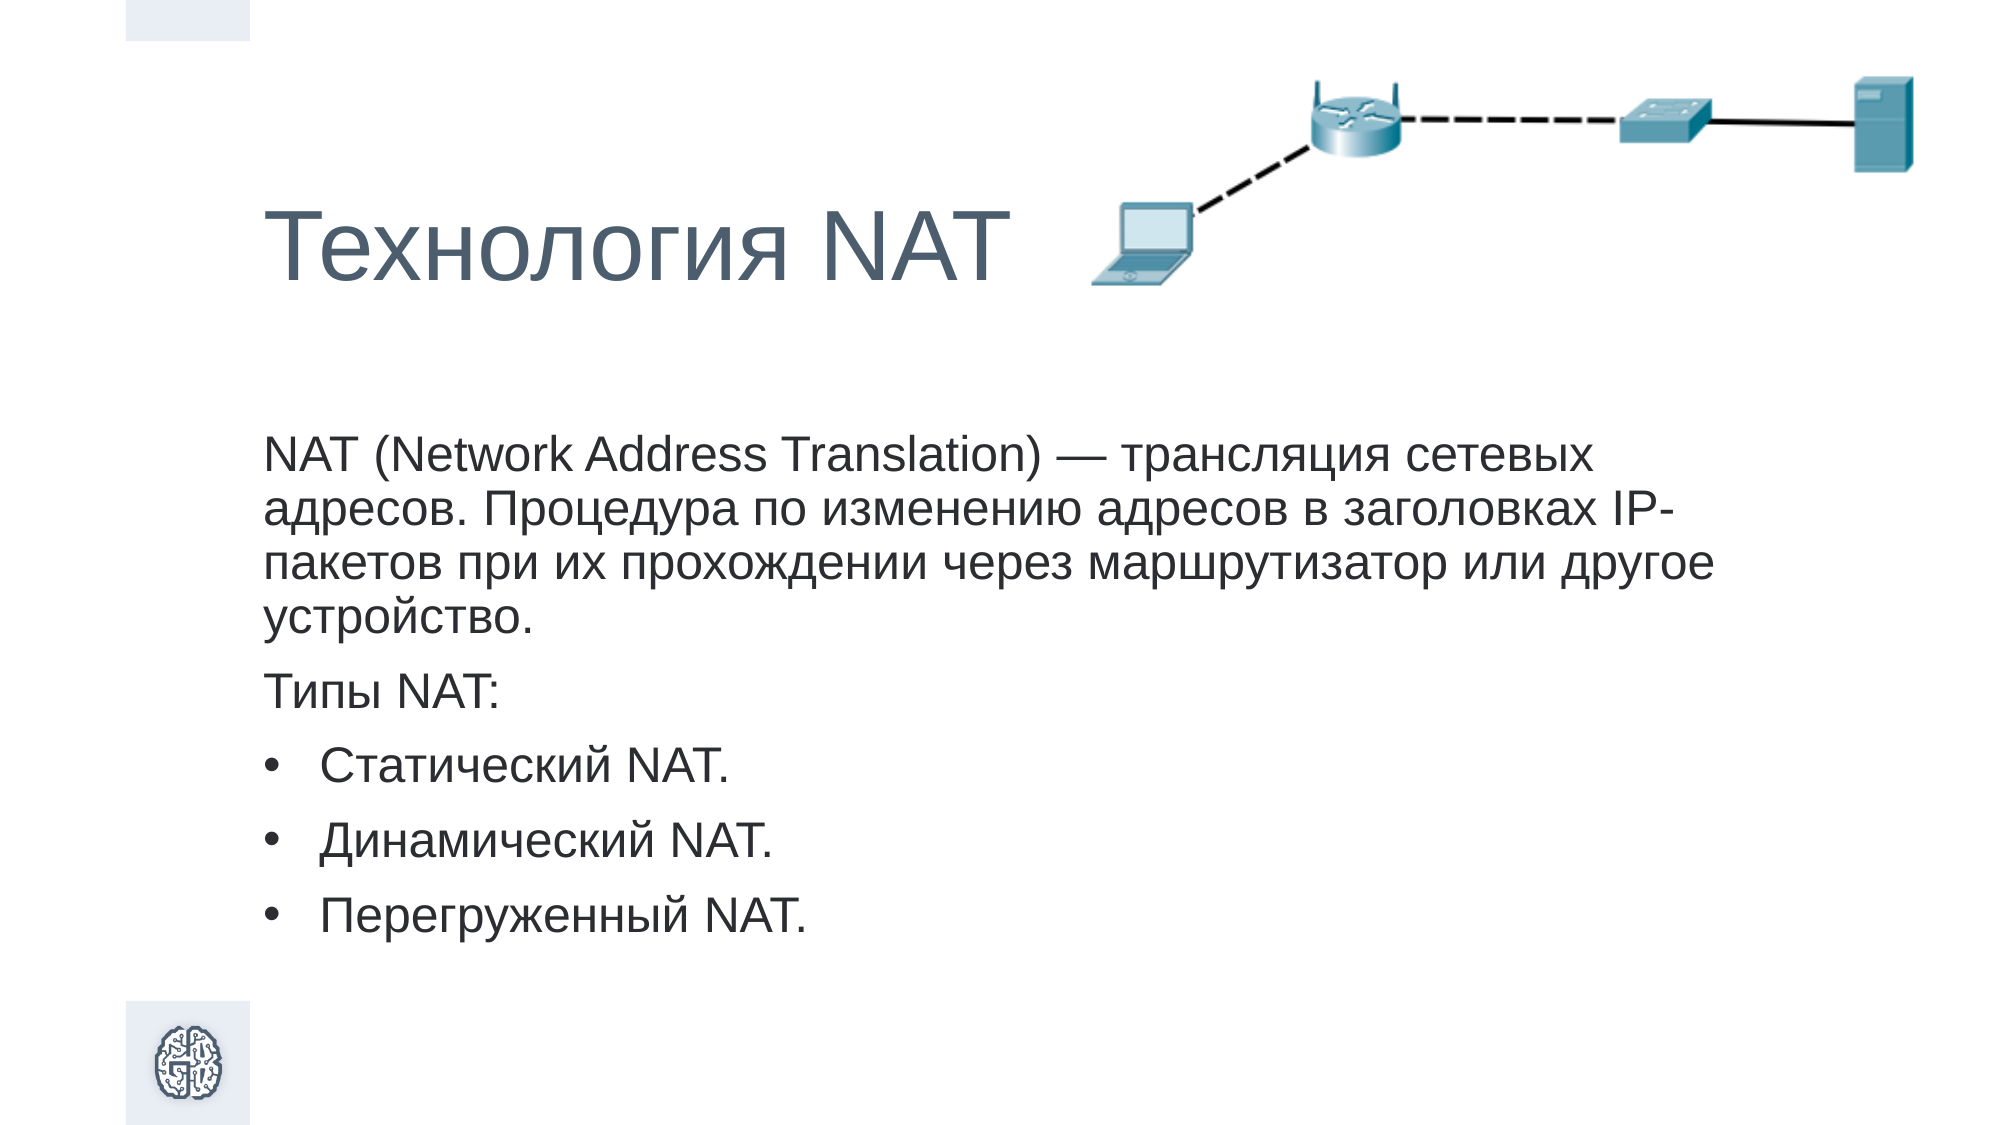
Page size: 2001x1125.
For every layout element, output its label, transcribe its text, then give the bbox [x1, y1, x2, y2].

picture [1042, 0, 1971, 323]
picture [144, 1016, 232, 1110]
title Технология NAT [248, 124, 1752, 372]
list NAT (Network Address Translation) — трансляция сетевых адресов. Процедура по изменению адресов в заголовках IP-пакетов при их прохождении через маршрутизатор или другое устройство. Типы NAT: Статический NAT. Динамический NAT. Перегруженный NAT. [248, 431, 1752, 941]
